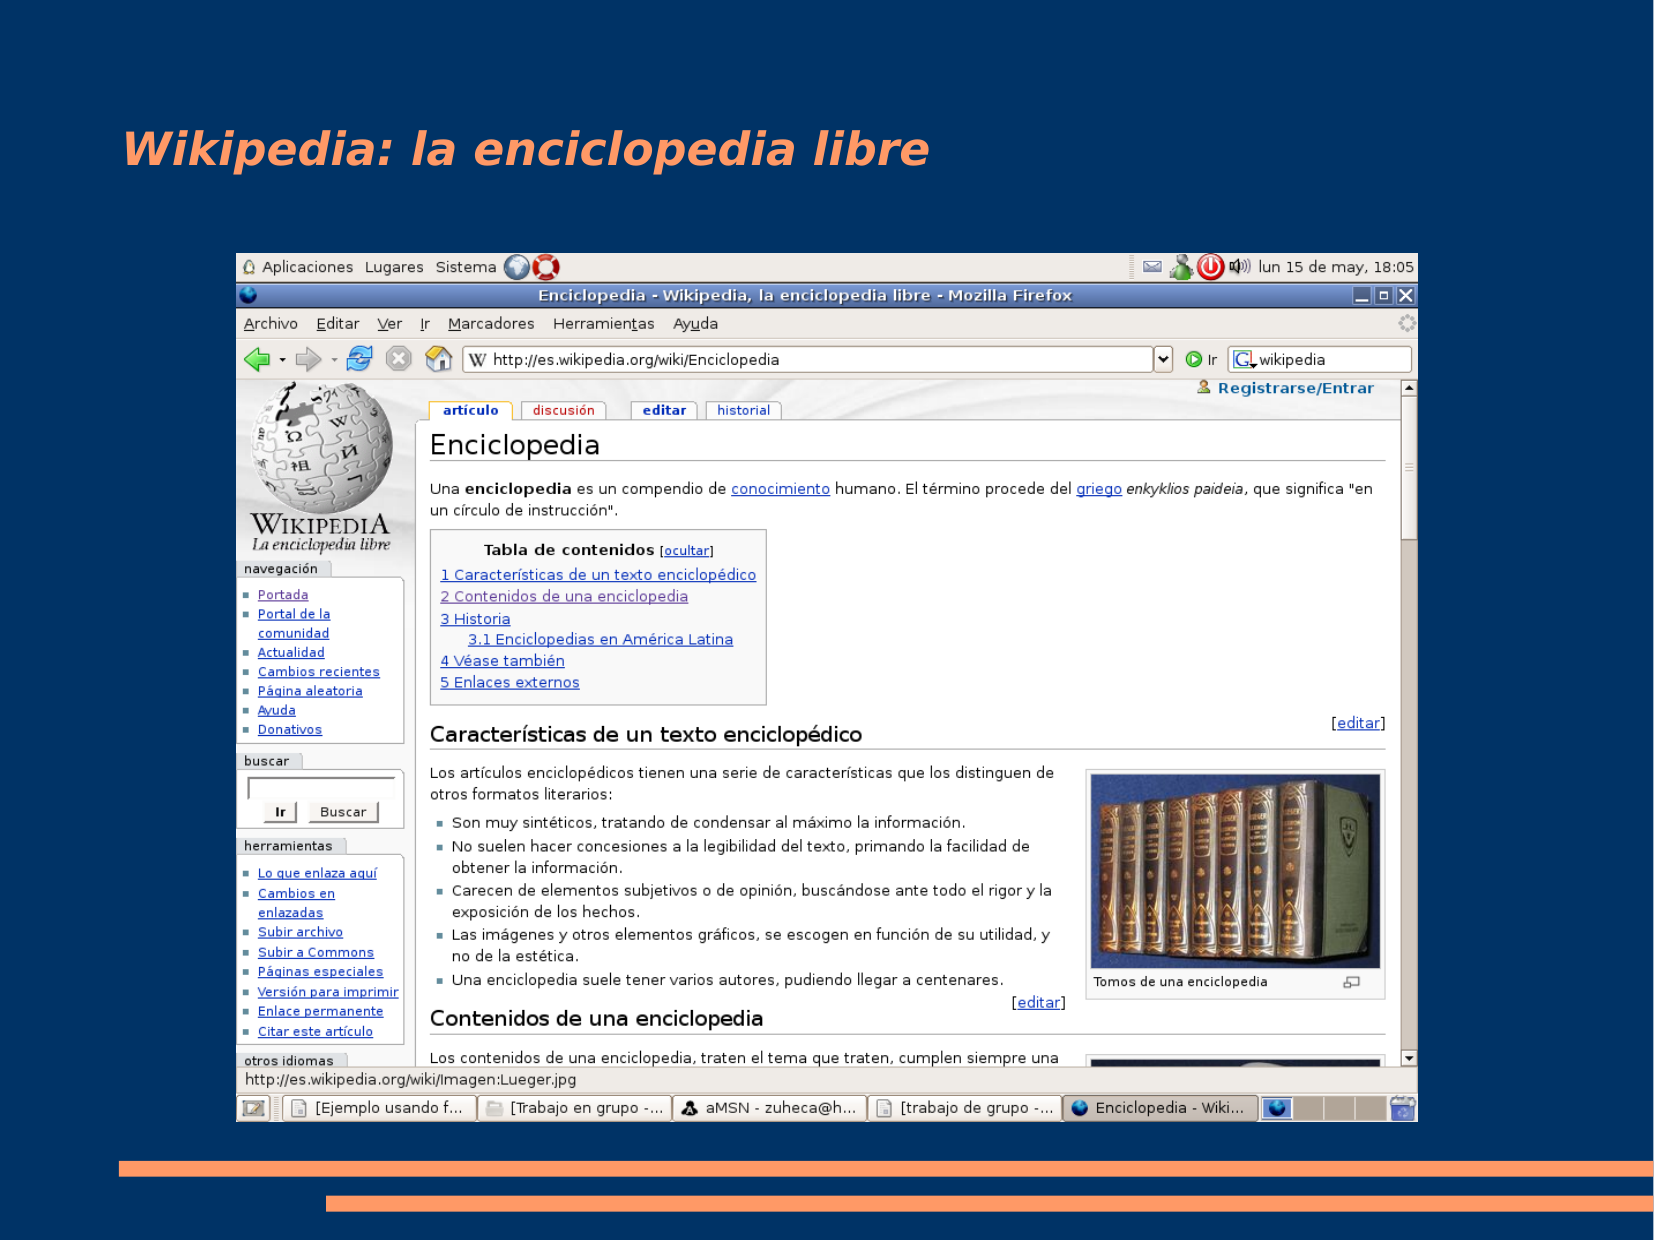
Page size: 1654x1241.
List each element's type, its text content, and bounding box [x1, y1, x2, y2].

picture [236, 253, 1418, 1123]
title Wikipedia: la enciclopedia libre [121, 53, 1534, 246]
